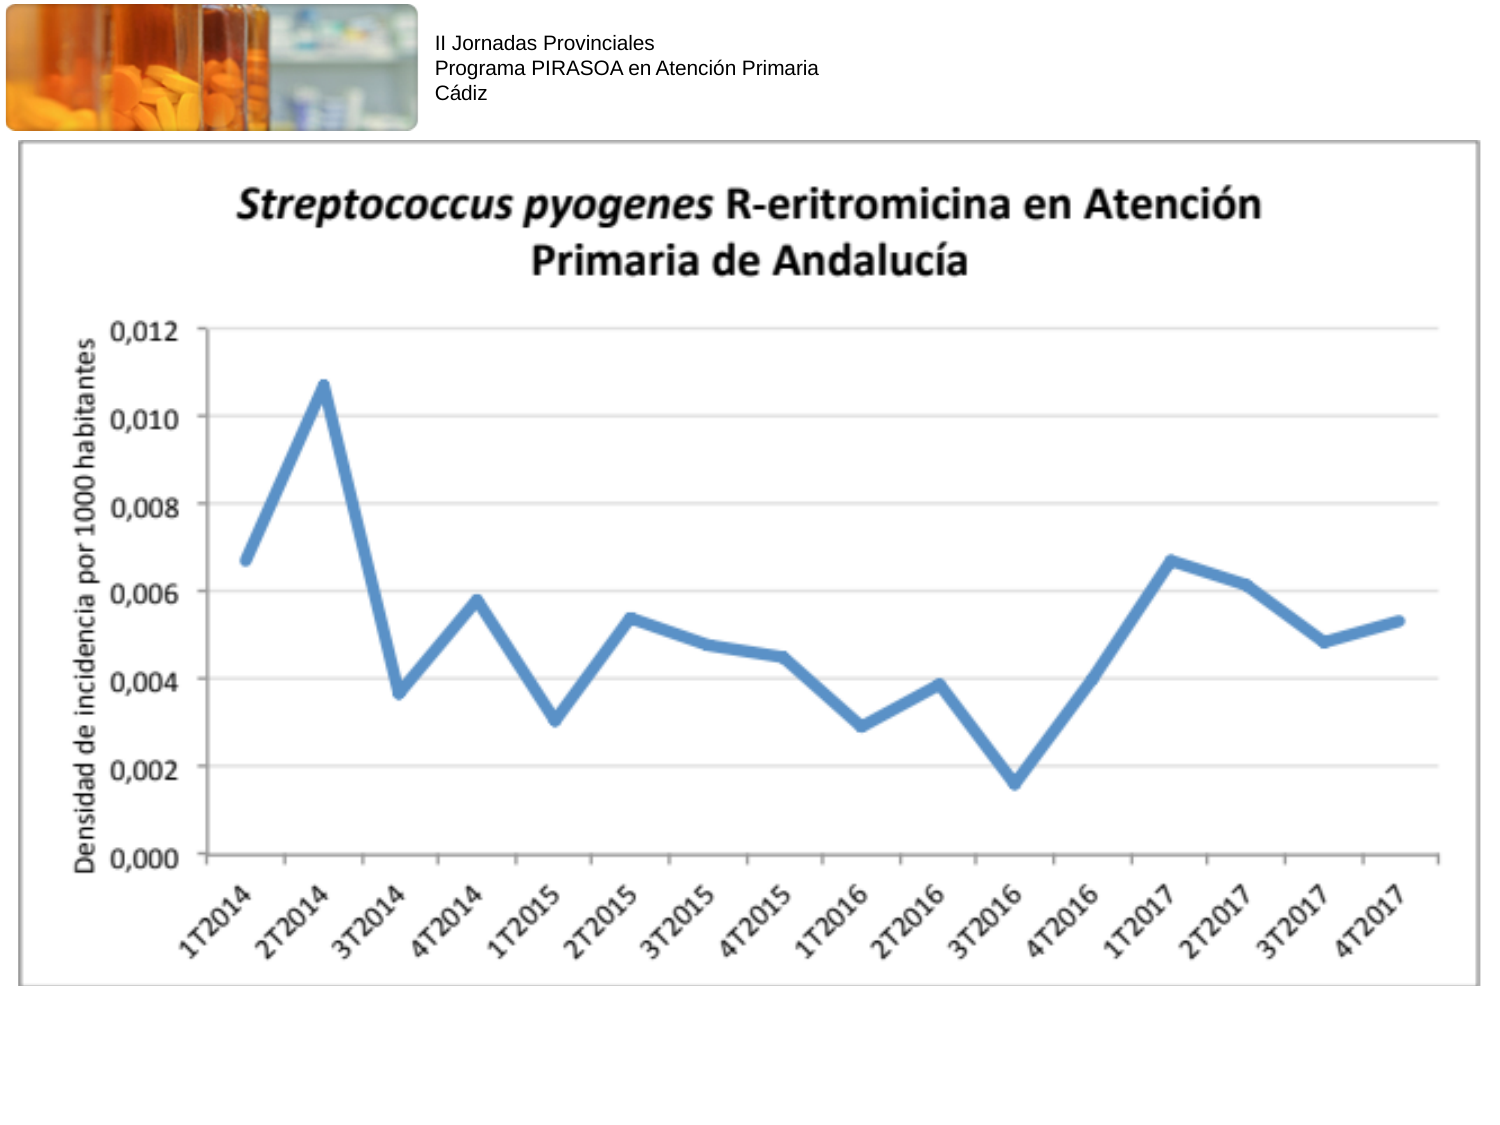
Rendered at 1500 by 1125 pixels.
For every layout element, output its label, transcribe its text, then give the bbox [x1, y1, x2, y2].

text_box II Jornadas Provinciales Programa PIRASOA en Atención Primaria Cádiz [420, 22, 882, 112]
picture [17, 140, 1481, 986]
picture [5, 4, 420, 131]
